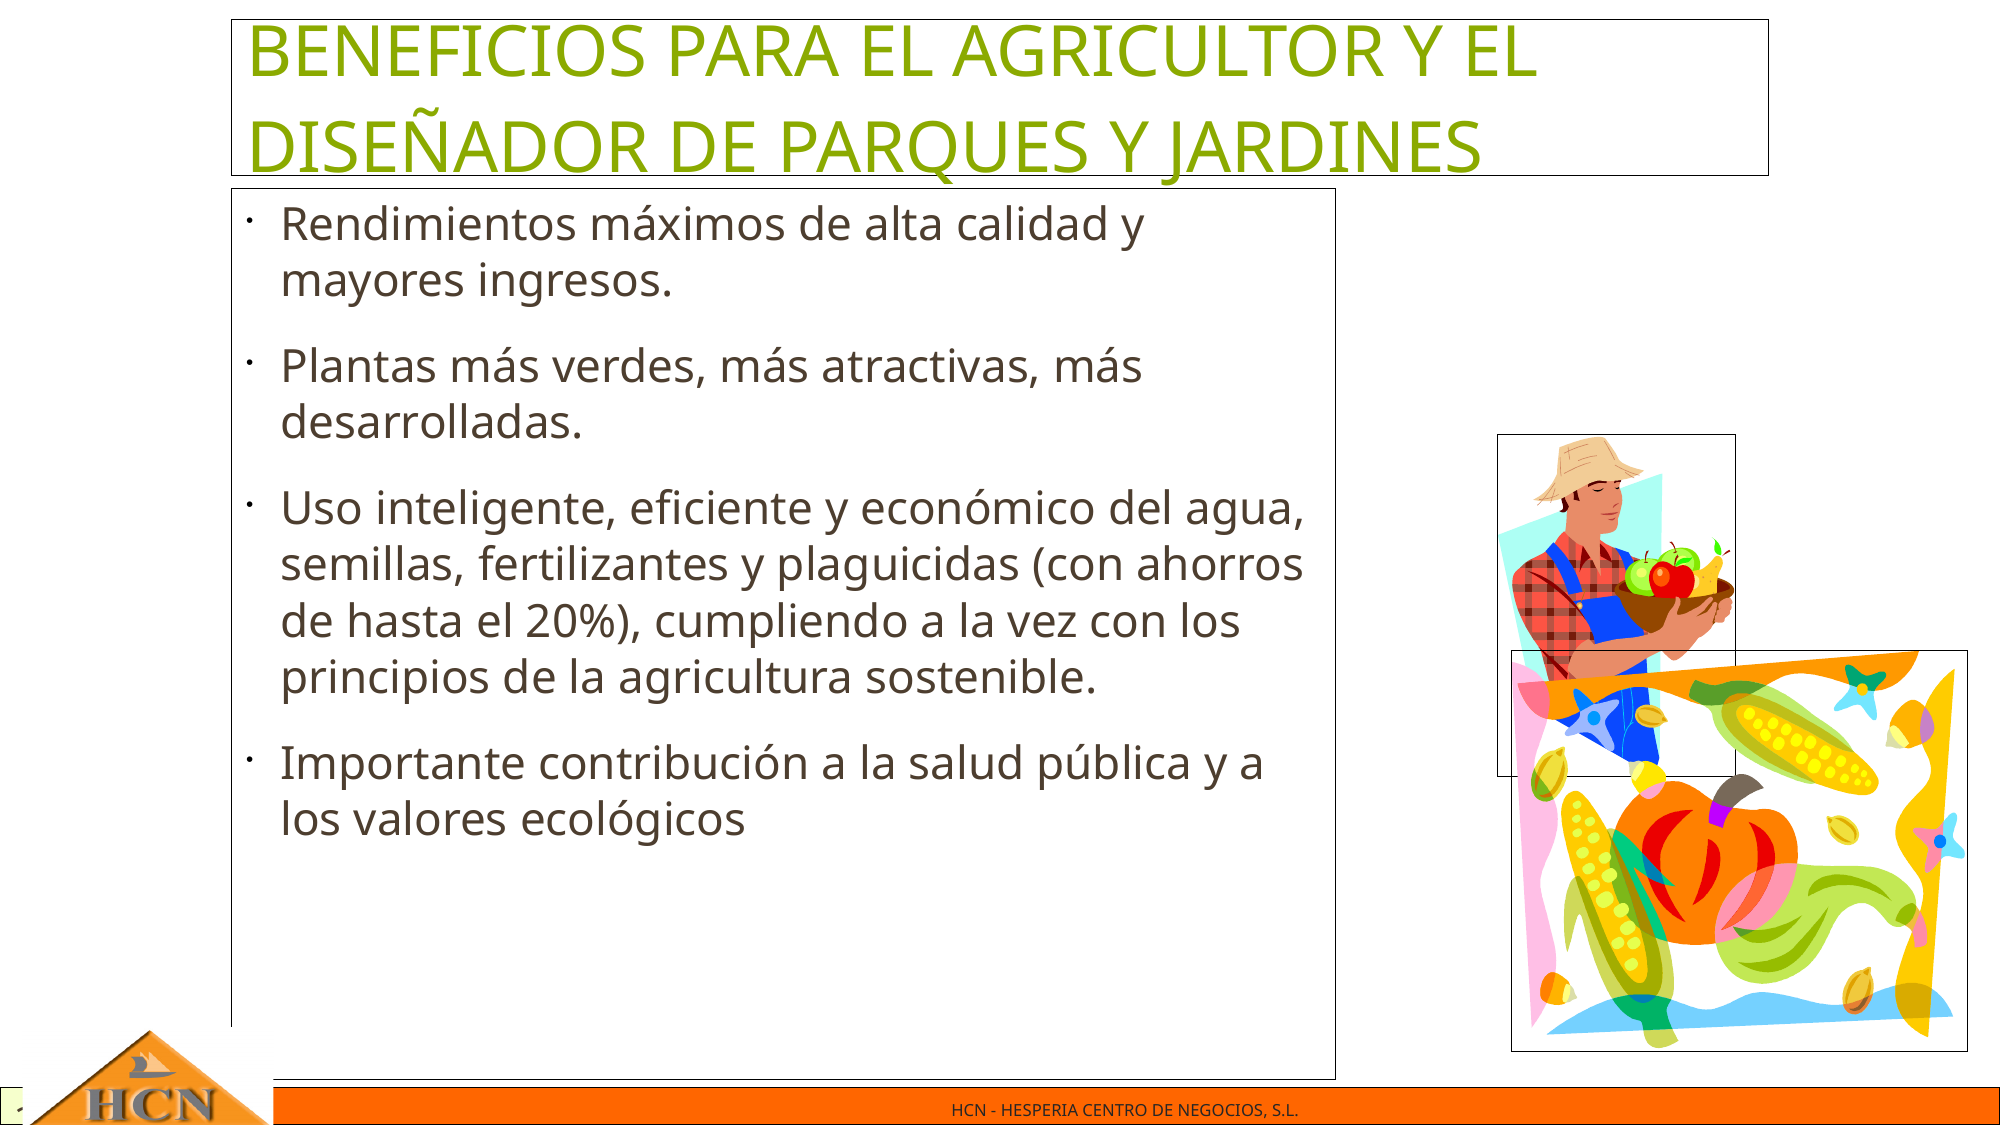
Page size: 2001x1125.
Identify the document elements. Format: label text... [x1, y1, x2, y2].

picture [22, 1027, 274, 1125]
picture [1497, 434, 1968, 1052]
slide_number 11 [0, 1087, 22, 1125]
list Rendimientos máximos de alta calidad y mayores ingresos. Plantas más verdes, más atractivas, más desarrolladas. Uso inteligente, eficiente y económico del agua, semillas, fertilizantes y plaguicidas (con ahorros de hasta el 20%), cumpliendo a la vez con los principios de la agricultura sostenible. Importante contribución a la salud pública y a los valores ecológicos [231, 188, 1336, 1080]
text_box HCN - HESPERIA CENTRO DE NEGOCIOS, S.L. [274, 1087, 2000, 1125]
title BENEFICIOS PARA EL AGRICULTOR Y EL DISEÑADOR DE PARQUES Y JARDINES [231, 19, 1769, 176]
